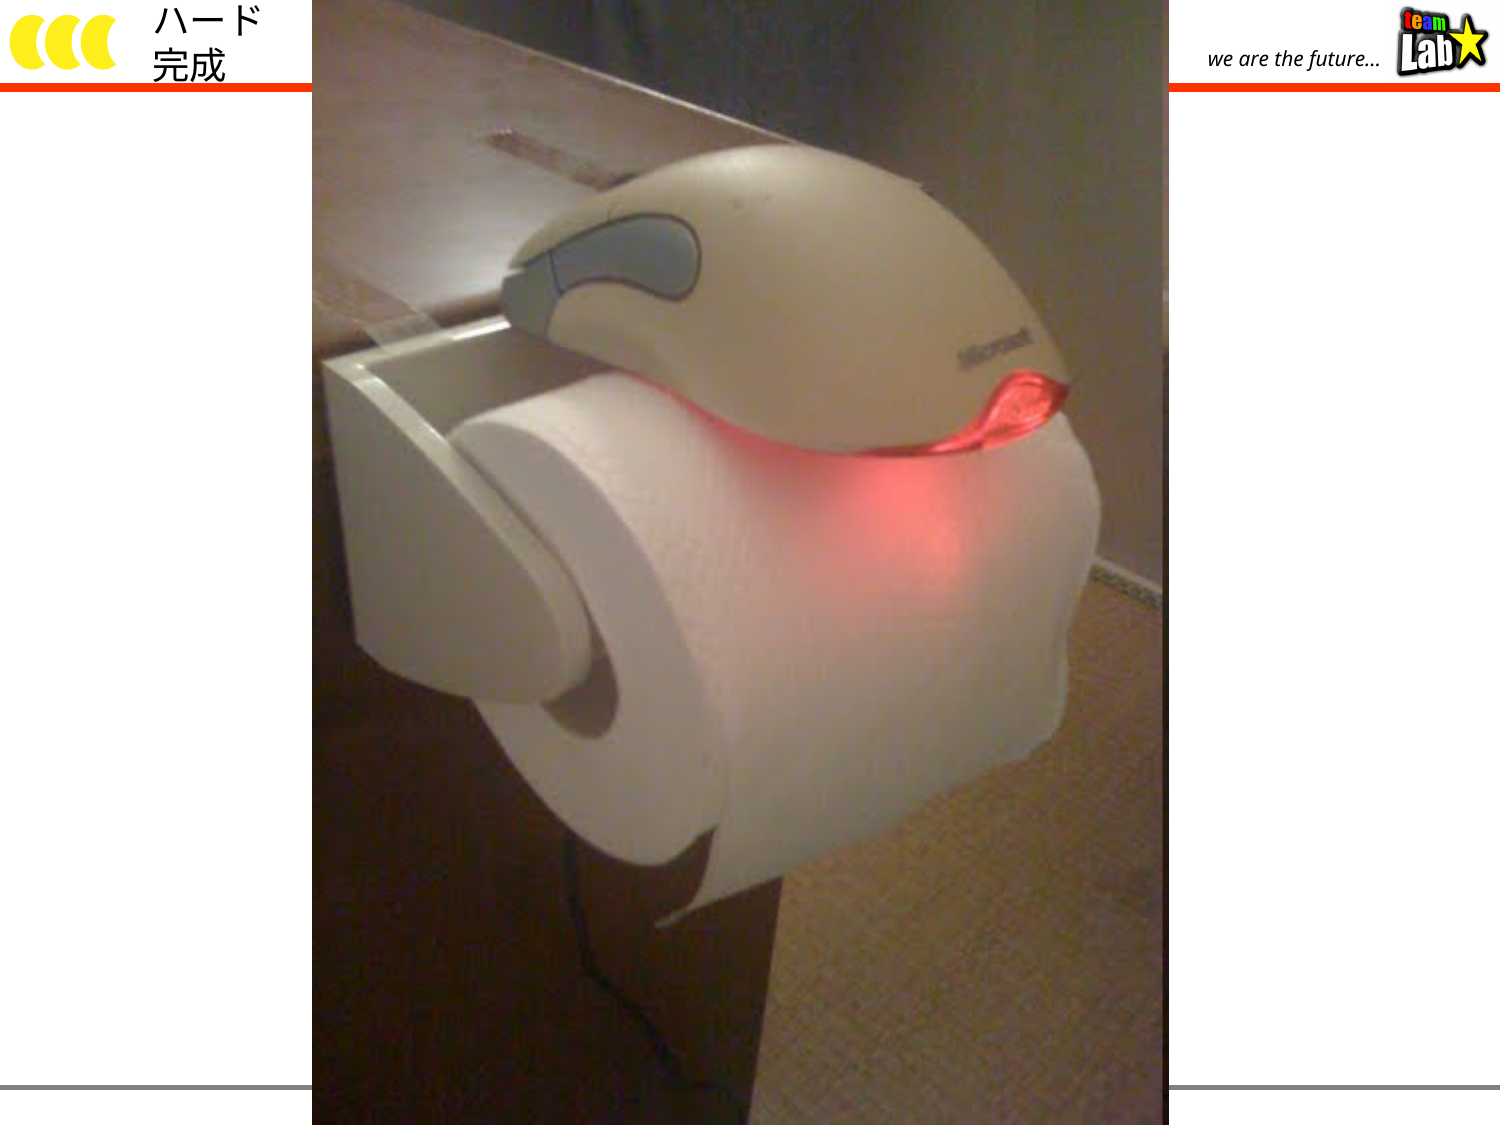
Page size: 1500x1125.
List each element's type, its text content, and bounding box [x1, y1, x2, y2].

picture [1386, 0, 1499, 83]
picture [312, 0, 1169, 1125]
title ハード 完成 [137, 0, 312, 95]
